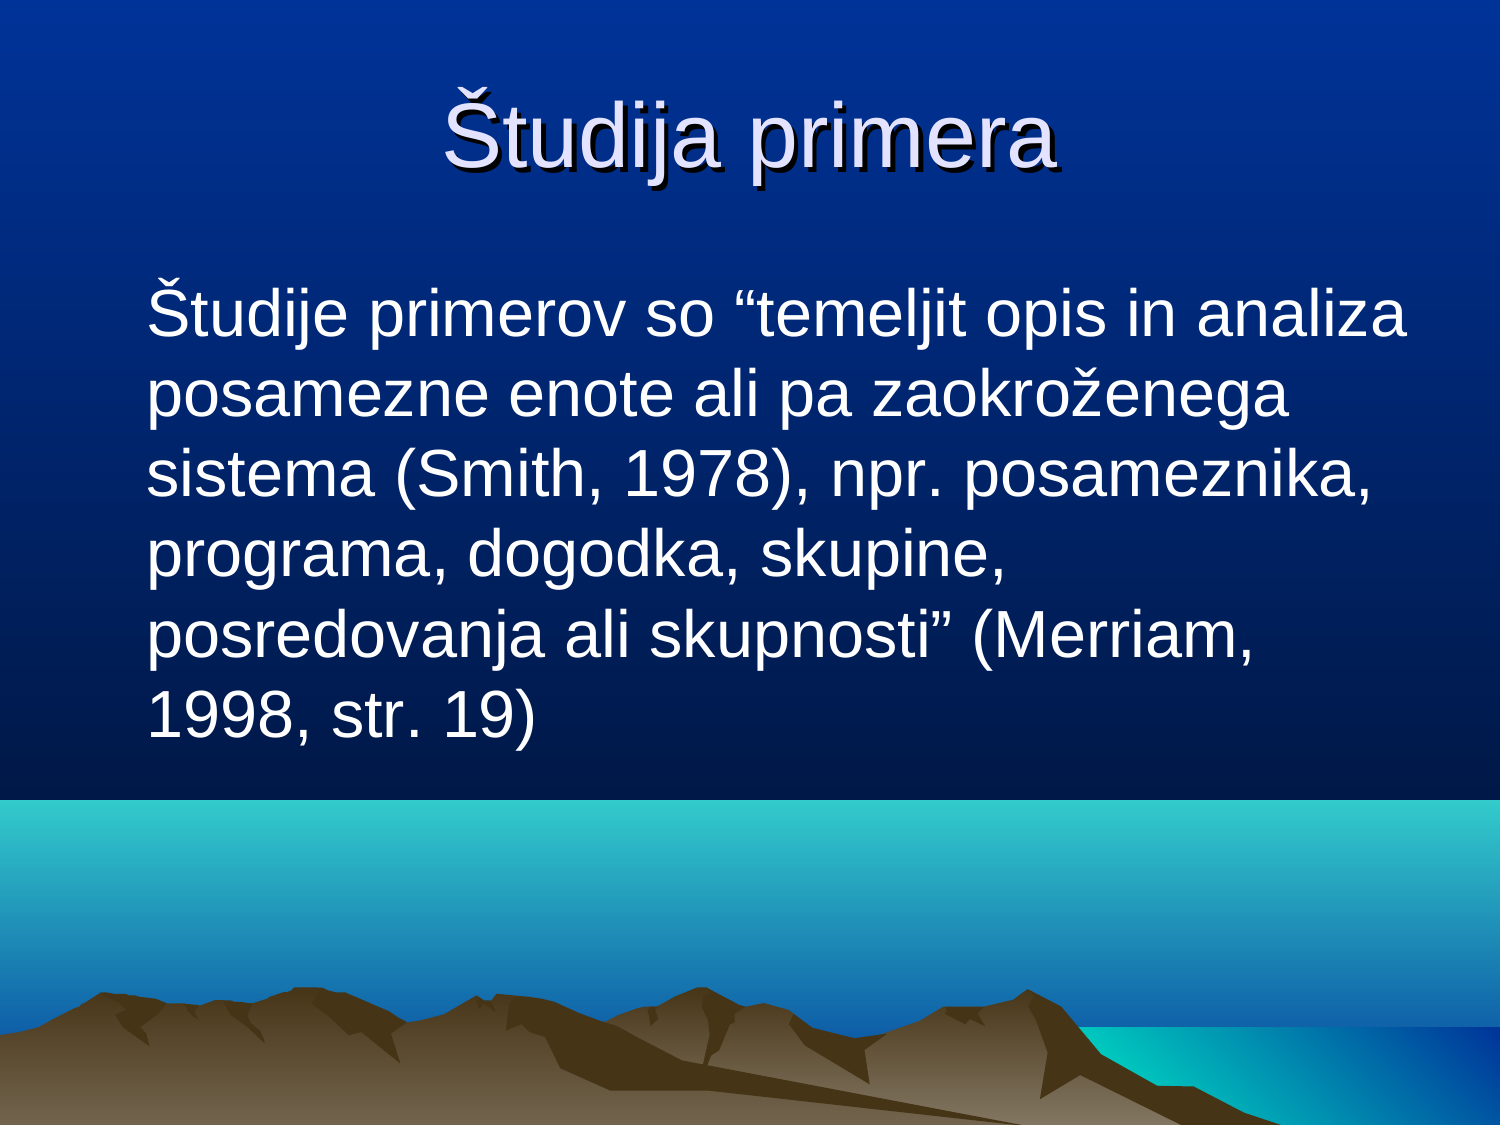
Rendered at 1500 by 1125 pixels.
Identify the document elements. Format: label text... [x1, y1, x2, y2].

list Študije primerov so “temeljit opis in analiza posamezne enote ali pa zaokroženega sistema (Smith, 1978), npr. posameznika, programa, dogodka, skupine, posredovanja ali skupnosti” (Merriam, 1998, str. 19) [75, 262, 1426, 1001]
title Študija primera [75, 37, 1426, 225]
